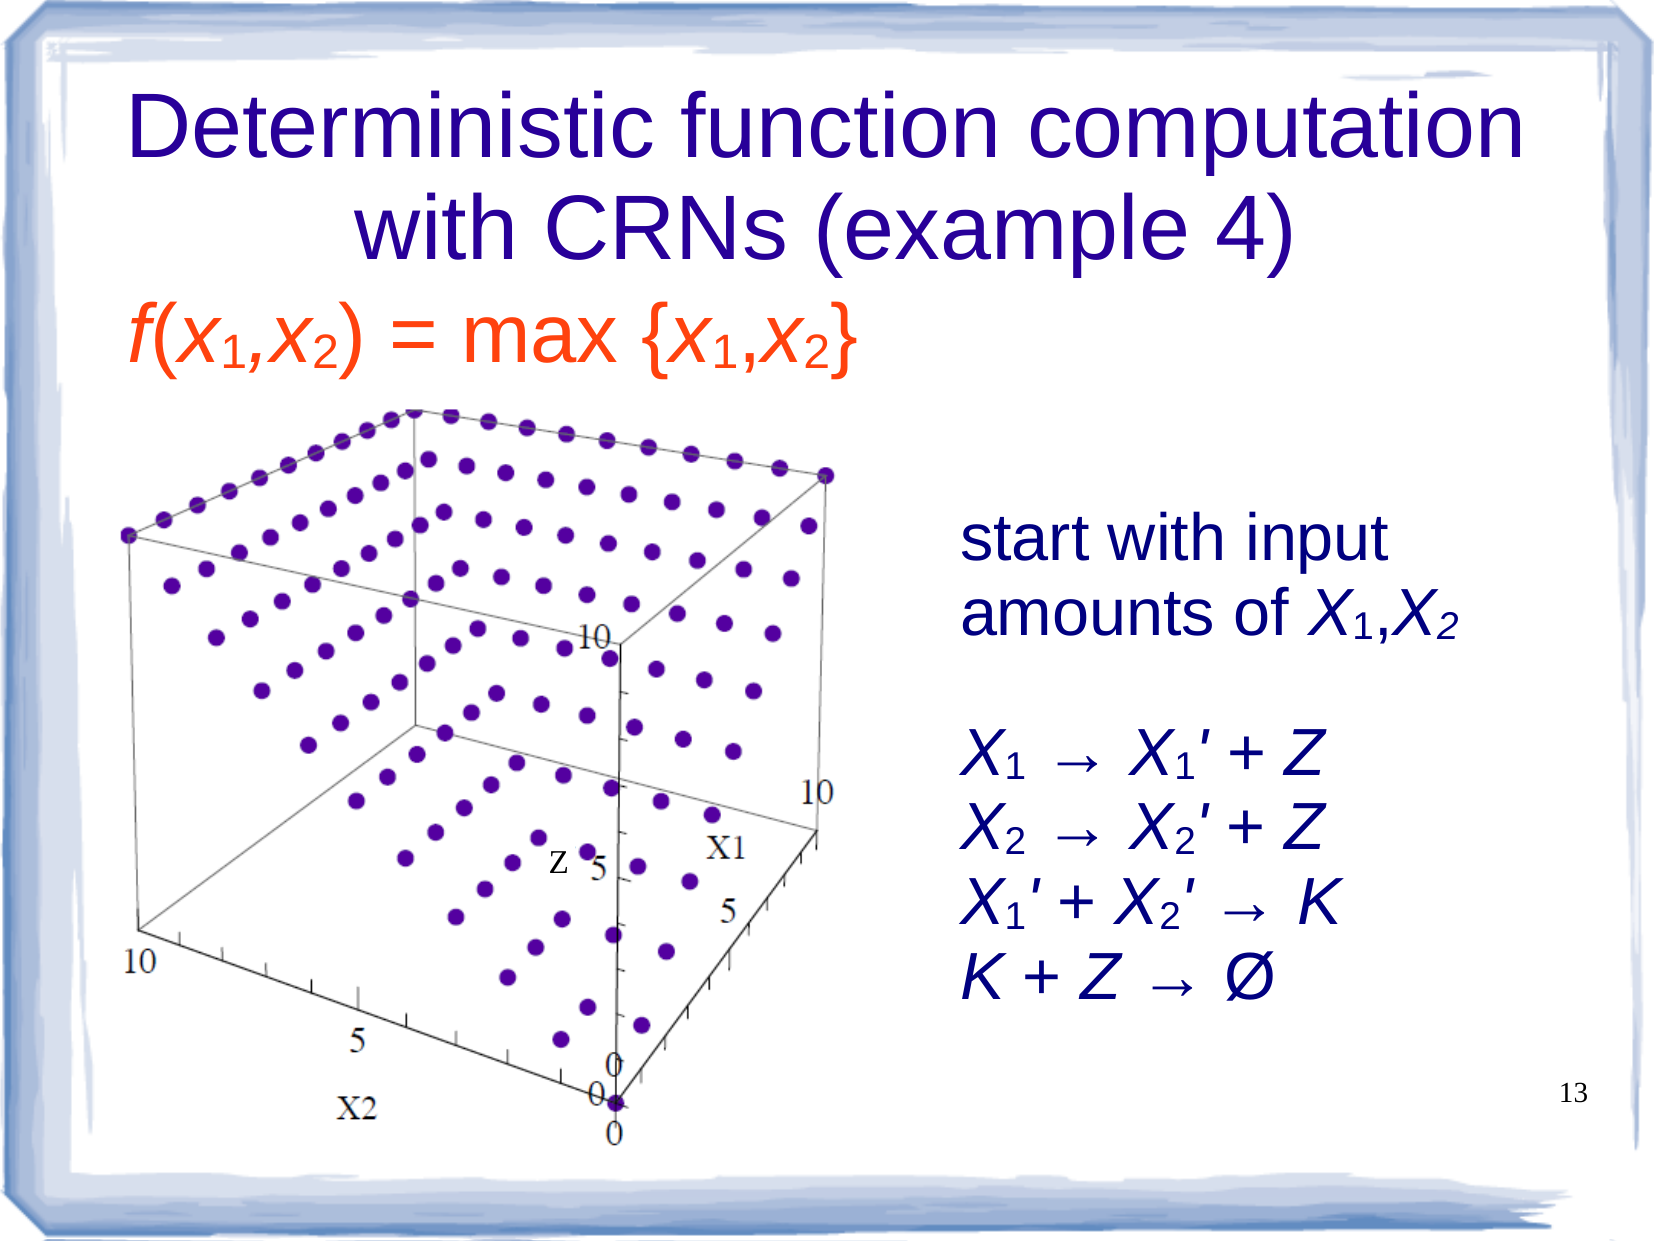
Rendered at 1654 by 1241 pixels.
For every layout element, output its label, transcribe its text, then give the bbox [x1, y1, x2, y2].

text_box f(x1,x2) = max {x1,x2} [112, 280, 929, 416]
text_box Z [548, 843, 576, 882]
title Deterministic function computation with CRNs (example 4) [82, 73, 1571, 281]
text_box start with input amounts of X1,X2 X1 → X1' + Z X2 → X2' + Z X1' + X2' → K K + Z → Ø [945, 492, 1550, 1116]
picture [0, 0, 1654, 1241]
